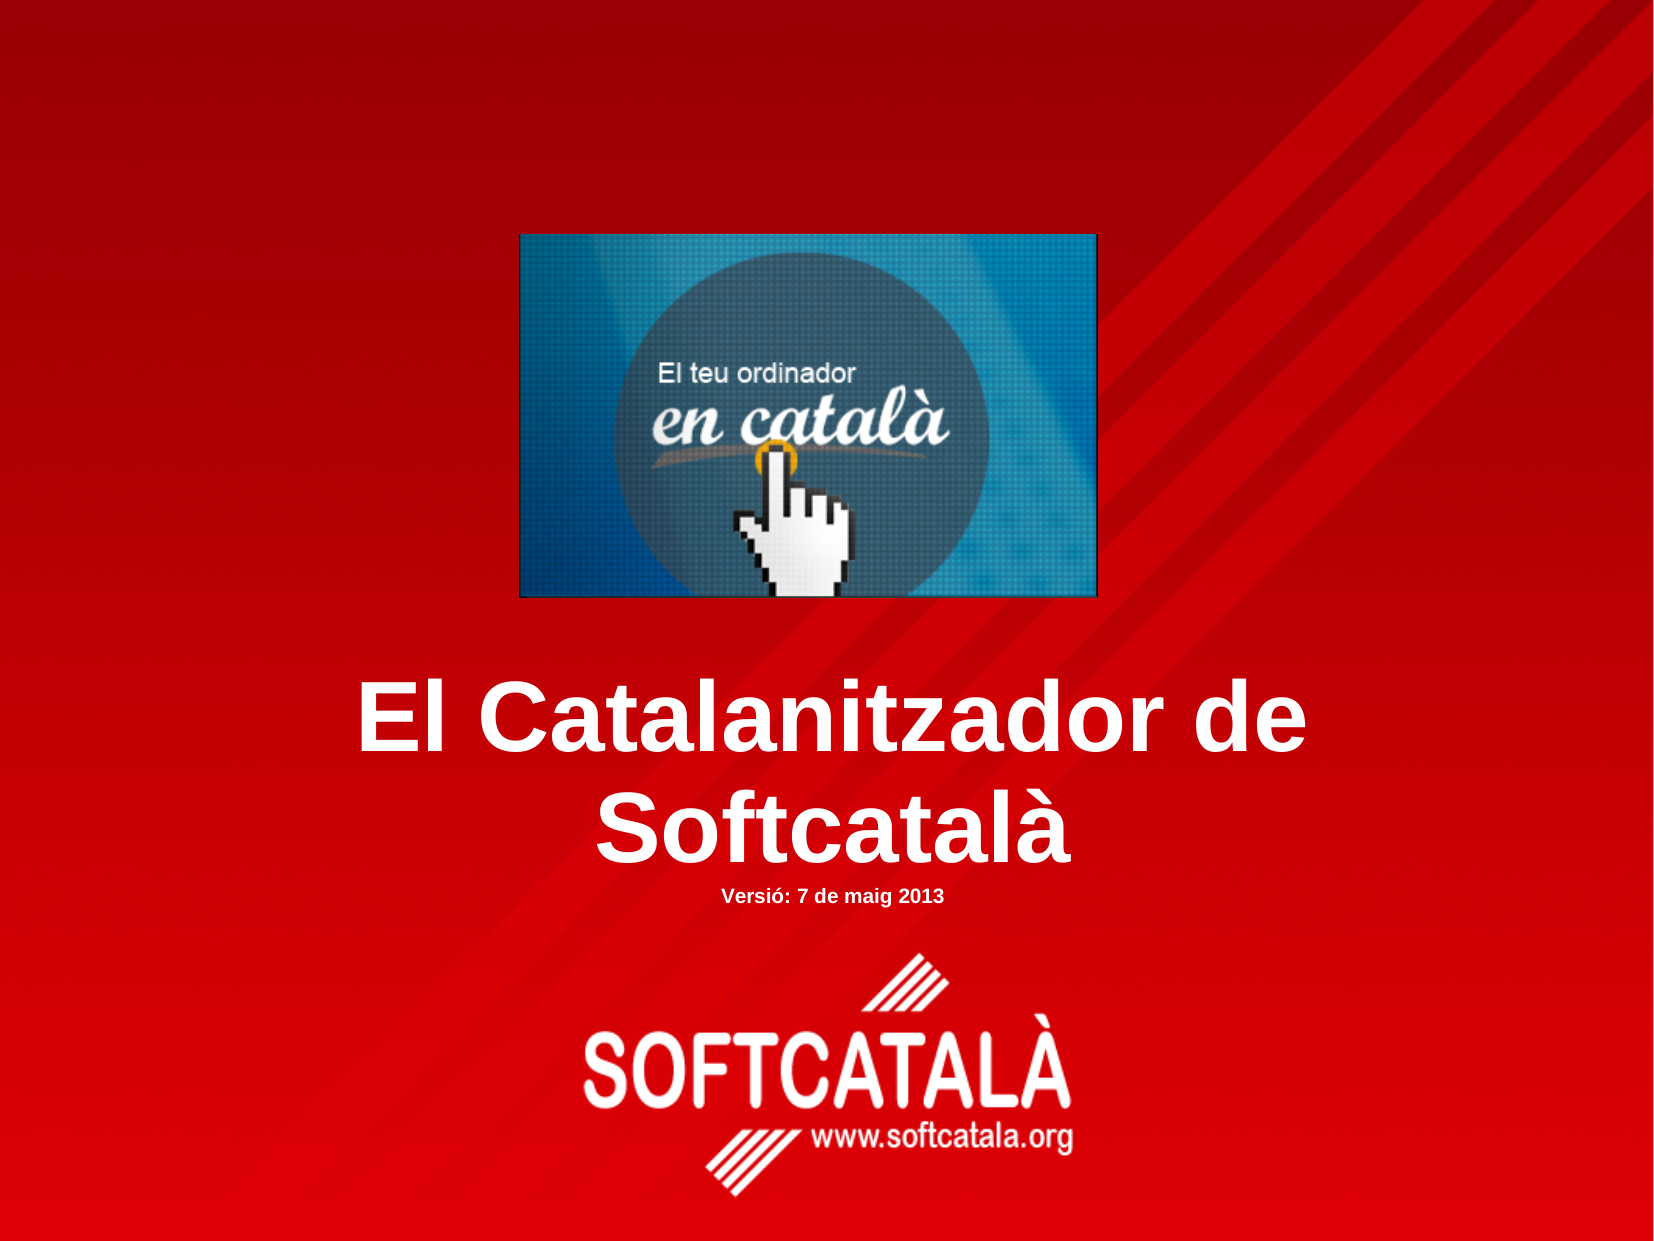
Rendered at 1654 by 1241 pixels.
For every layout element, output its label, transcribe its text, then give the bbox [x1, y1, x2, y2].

text_box El Catalanitzador de Softcatalà Versió: 7 de maig 2013 [183, 647, 1483, 827]
picture [0, 0, 1654, 1241]
